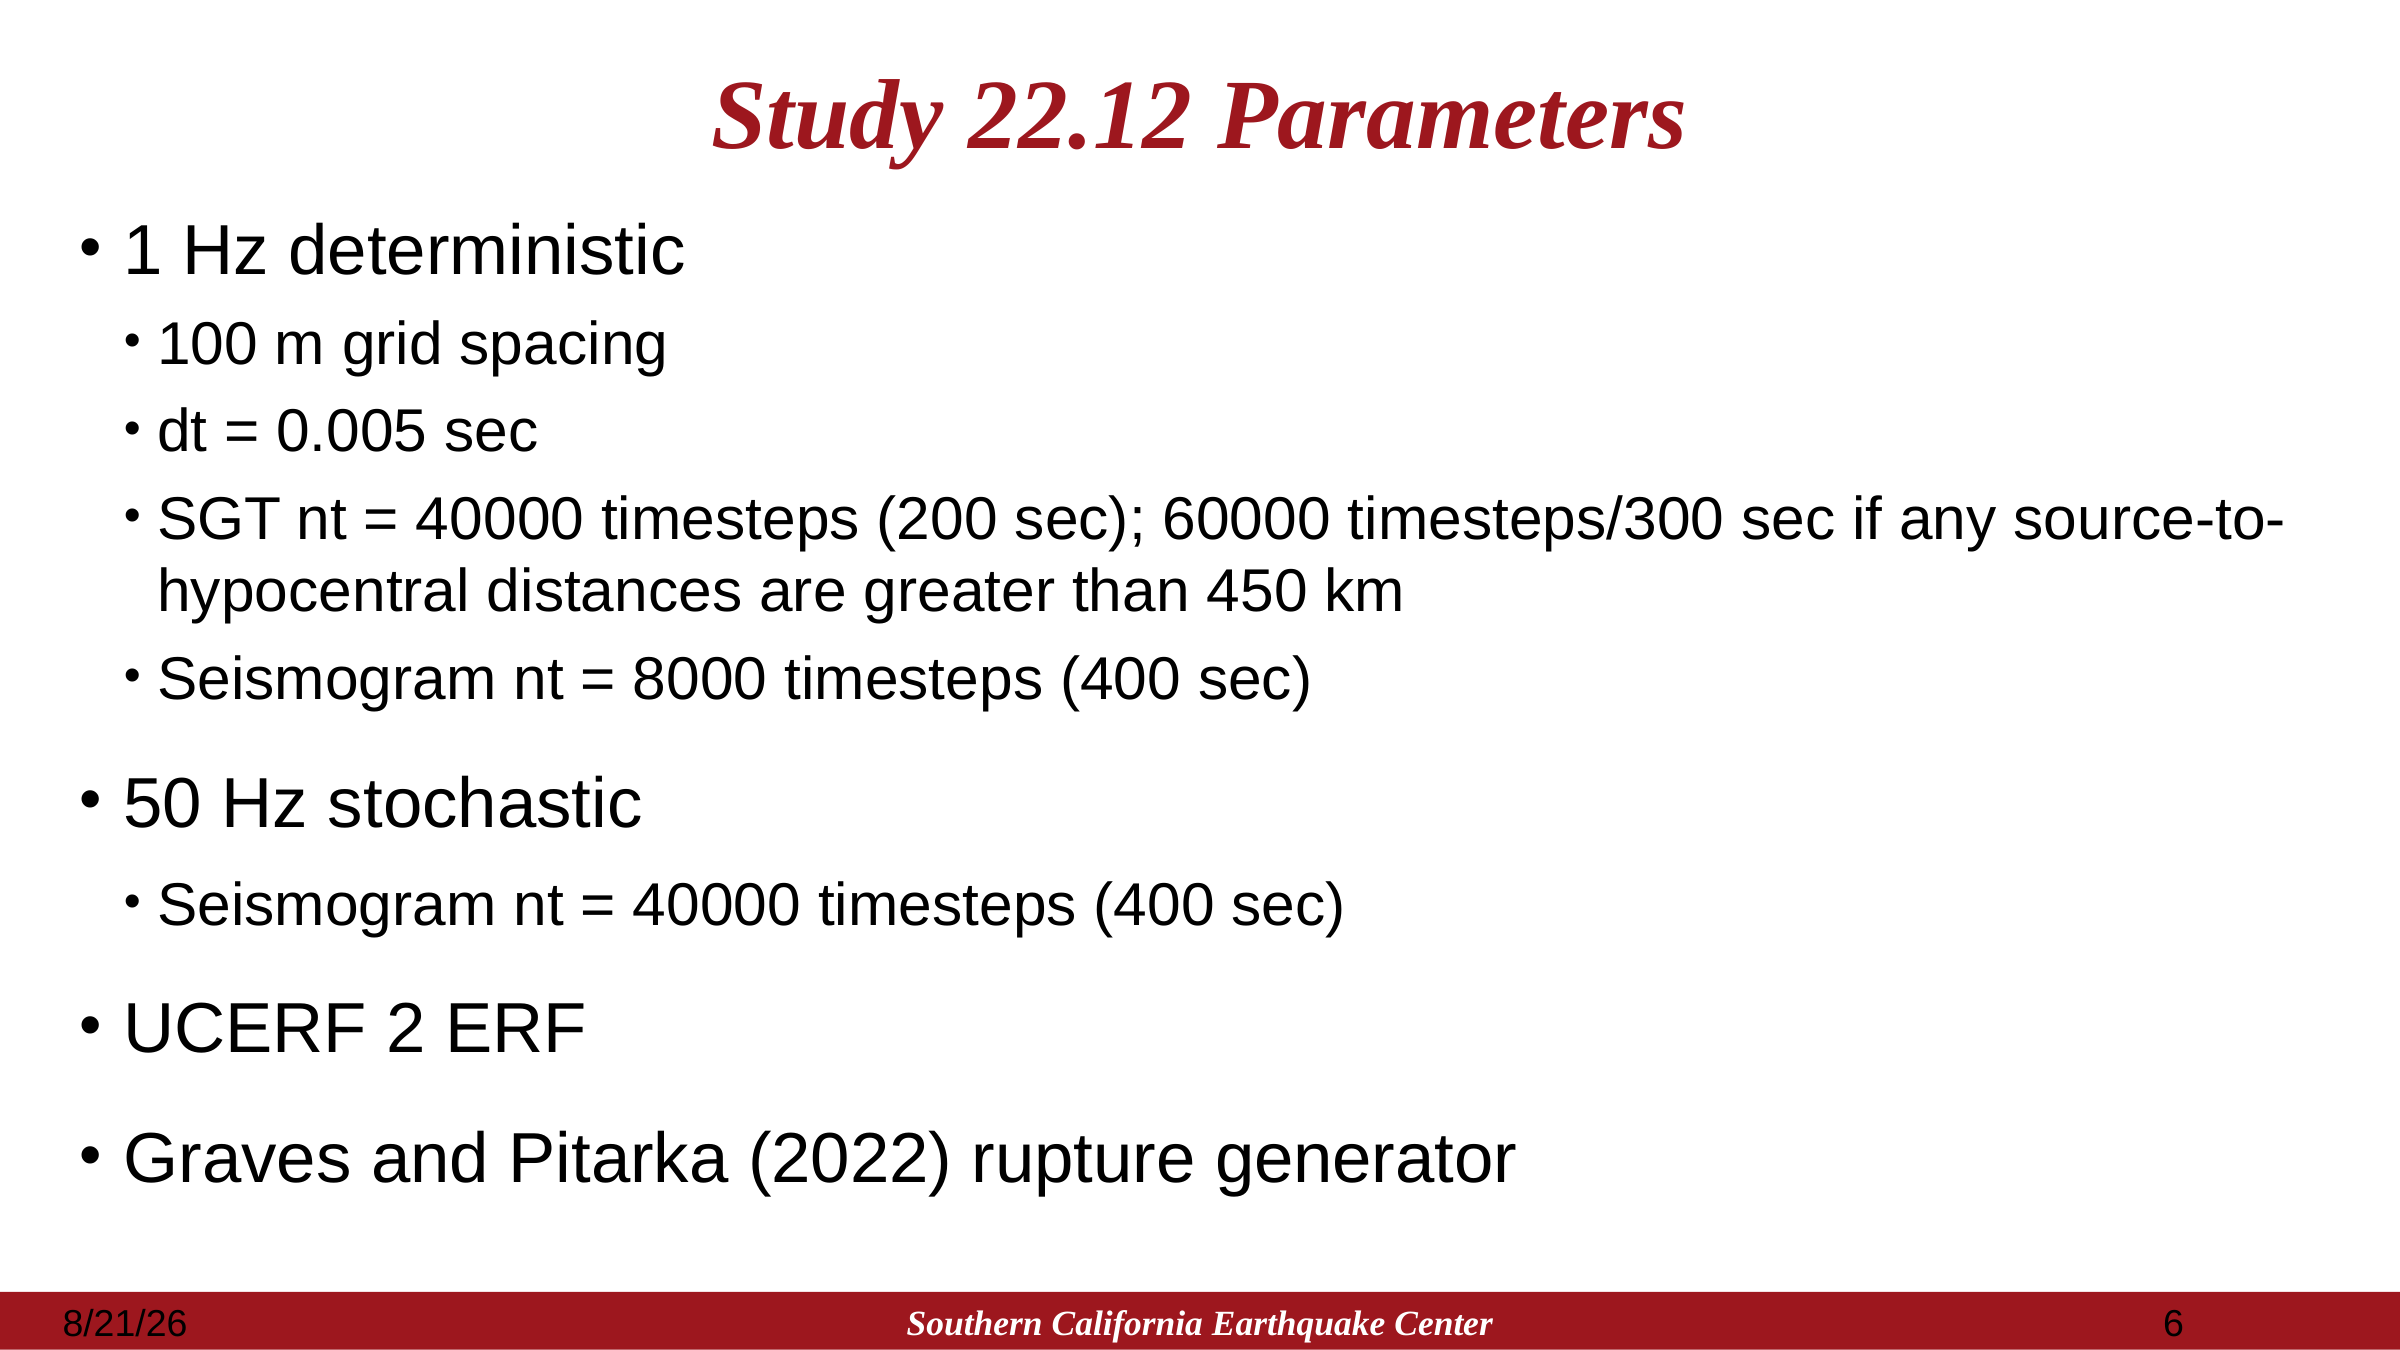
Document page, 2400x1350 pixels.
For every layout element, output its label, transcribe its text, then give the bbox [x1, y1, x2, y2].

text_box <number> [2145, 1303, 2371, 1339]
text_box 04/11/2023 [44, 1303, 320, 1339]
text_box Study 22.12 Parameters [59, 53, 2341, 180]
text_box Southern California Earthquake Center [794, 1285, 1605, 1350]
text_box 1 Hz deterministic 100 m grid spacing dt = 0.005 sec SGT nt = 40000 timesteps (200 sec); 60000 timesteps/300 sec if any source-to-hypocentral distances are greater than 450 km Seismogram nt = 8000 timesteps (400 sec) 50 Hz stochastic Seismogram nt = 40000 timesteps (400 sec) UCERF 2 ERF Graves and Pitarka (2022) rupture generator [59, 195, 2341, 1260]
